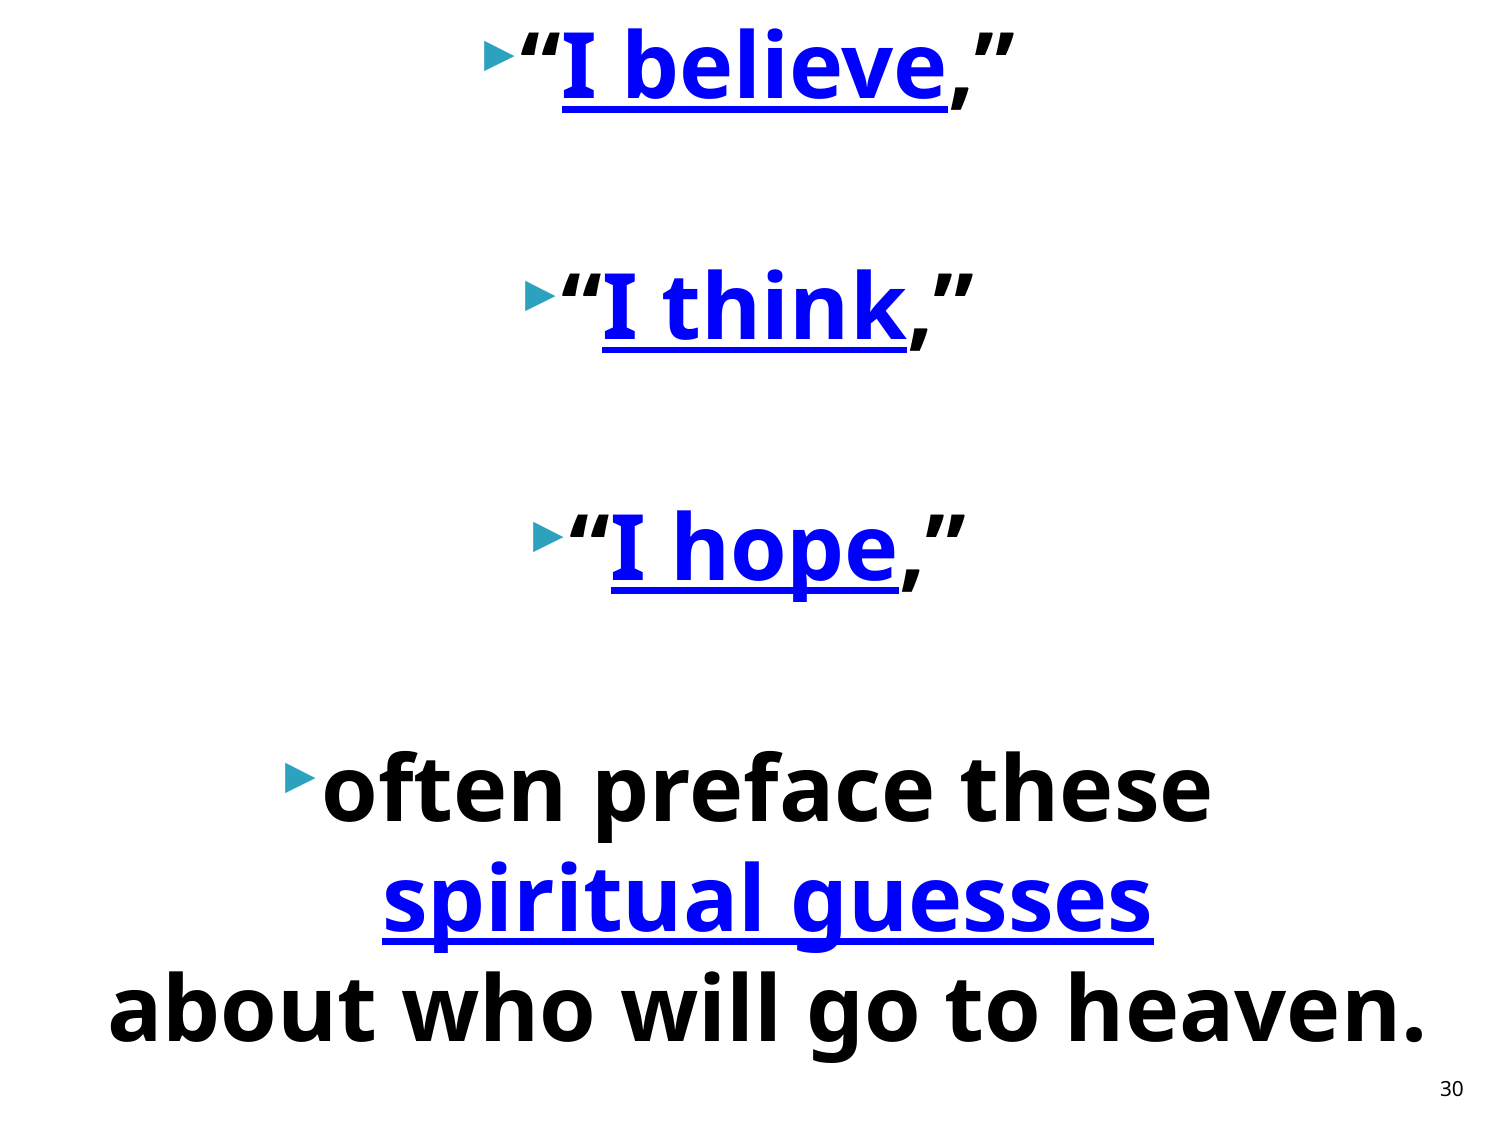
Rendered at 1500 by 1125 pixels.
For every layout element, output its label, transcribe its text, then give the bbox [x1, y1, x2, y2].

list “I believe,” “I think,” “I hope,” often preface these spiritual guesses about who will go to heaven. [0, 0, 1500, 1125]
slide_number <number> [1418, 1051, 1479, 1112]
